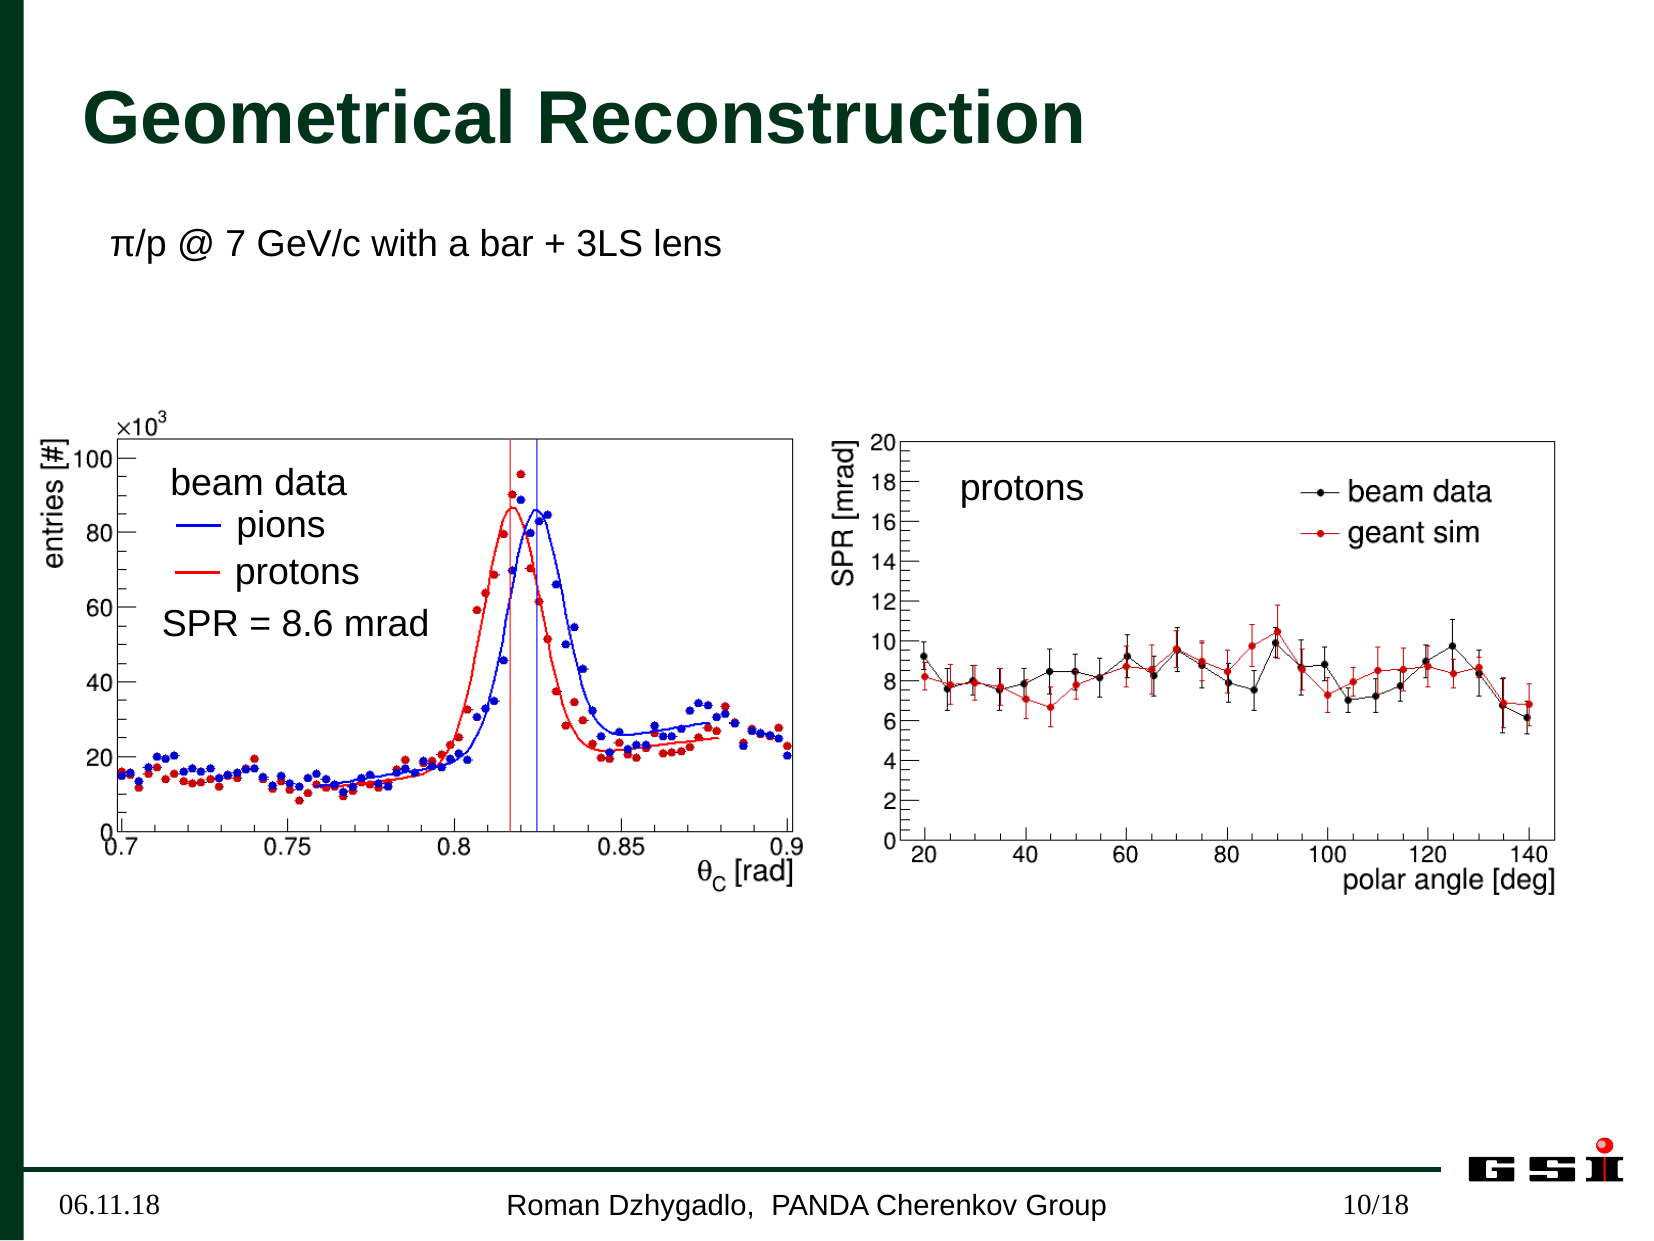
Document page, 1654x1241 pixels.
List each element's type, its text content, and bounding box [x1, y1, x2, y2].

text_box protons [945, 458, 1201, 516]
picture [1464, 1132, 1626, 1193]
text_box π/p @ 7 GeV/c with a bar + 3LS lens [95, 215, 737, 273]
text_box SPR = 8.6 mrad [147, 594, 445, 652]
text_box pions [211, 495, 402, 553]
picture [26, 385, 1636, 920]
text_box beam data [155, 453, 363, 511]
text_box protons [209, 542, 400, 594]
title Geometrical Reconstruction [82, 13, 1621, 222]
